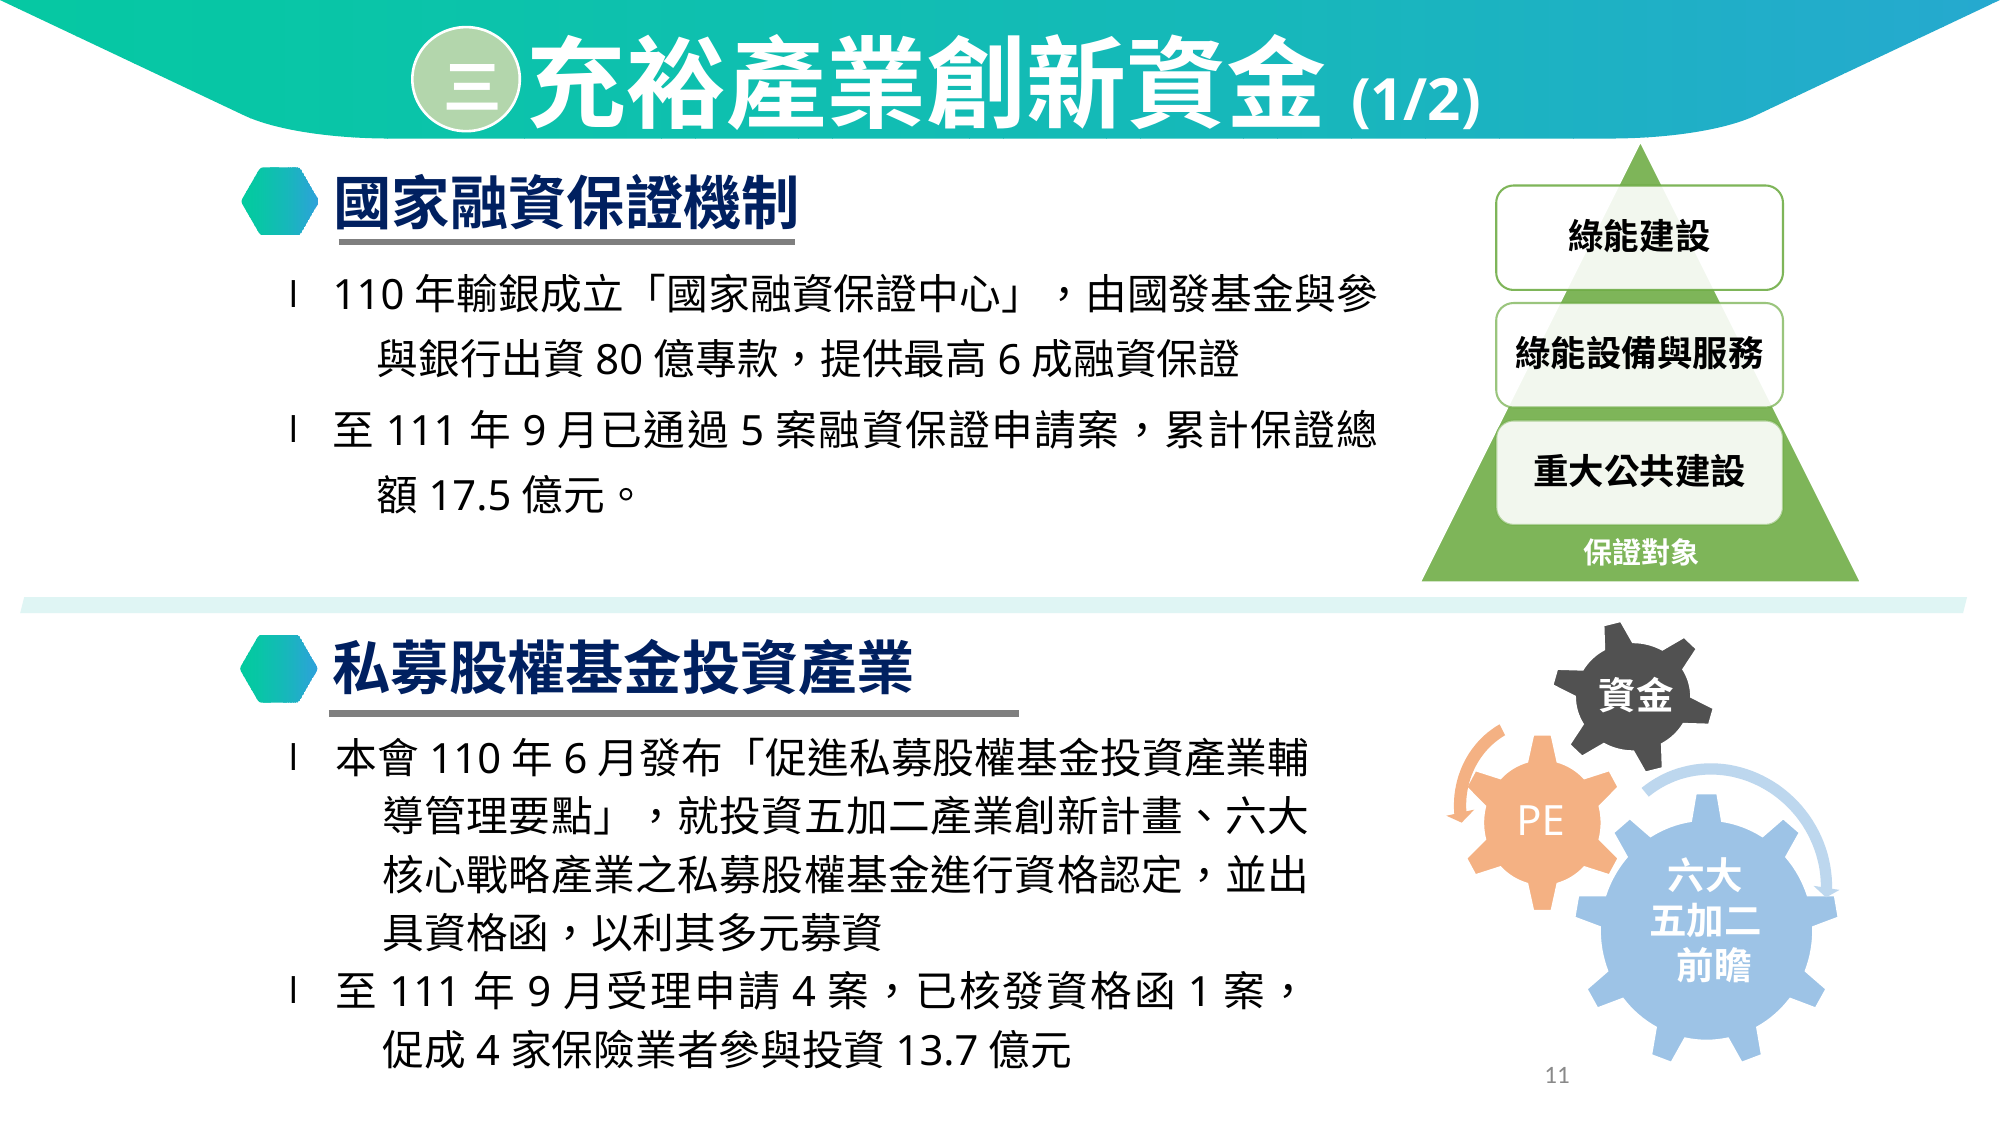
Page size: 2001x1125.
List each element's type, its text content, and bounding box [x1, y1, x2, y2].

picture [240, 634, 318, 703]
text_box [20, 597, 1968, 614]
text_box 重大公共建設 [1496, 420, 1783, 525]
text_box [1613, 793, 1800, 844]
text_box 綠能設備與服務 [1496, 303, 1783, 408]
text_box 六大 五加二 前瞻 [1594, 844, 1817, 996]
picture [241, 167, 319, 236]
text_box PE [1486, 786, 1595, 857]
text_box [1705, 703, 1714, 725]
text_box 三 [412, 27, 520, 132]
text_box 保證對象 [1567, 526, 1716, 578]
text_box 資金 [1568, 664, 1705, 730]
text_box [1618, 141, 1663, 185]
text_box 充裕產業創新資金(1/2) [328, 13, 1680, 150]
text_box 110年輸銀成立「國家融資保證中心」，由國發基金與參與銀行出資80億專款，提供最高6成融資保證 至111年9月已通過5案融資保證申請案，累計保證總額17.5億元。 [273, 246, 1394, 529]
text_box [1446, 724, 1619, 911]
text_box 綠能建設 [1496, 185, 1783, 290]
text_box [1529, 980, 1980, 1104]
text_box [1552, 668, 1568, 694]
text_box 國家融資保證機制 [319, 158, 840, 244]
text_box [1559, 290, 1722, 303]
text_box 私募股權基金投資產業 [318, 624, 1165, 709]
text_box [1419, 406, 1862, 583]
text_box [1641, 763, 1840, 926]
text_box [1586, 621, 1697, 664]
text_box [1574, 895, 1594, 925]
text_box 本會110年6月發布「促進私募股權基金投資產業輔導管理要點」，就投資五加二產業創新計畫、六大核心戰略產業之私募股權基金進行資格認定，並出具資格函，以利其多元募資 至111年9月受理申請4案，已核發資格函1案，促成4家保險業者參與投資13.7億元 [273, 716, 1325, 1087]
text_box [1569, 730, 1680, 773]
